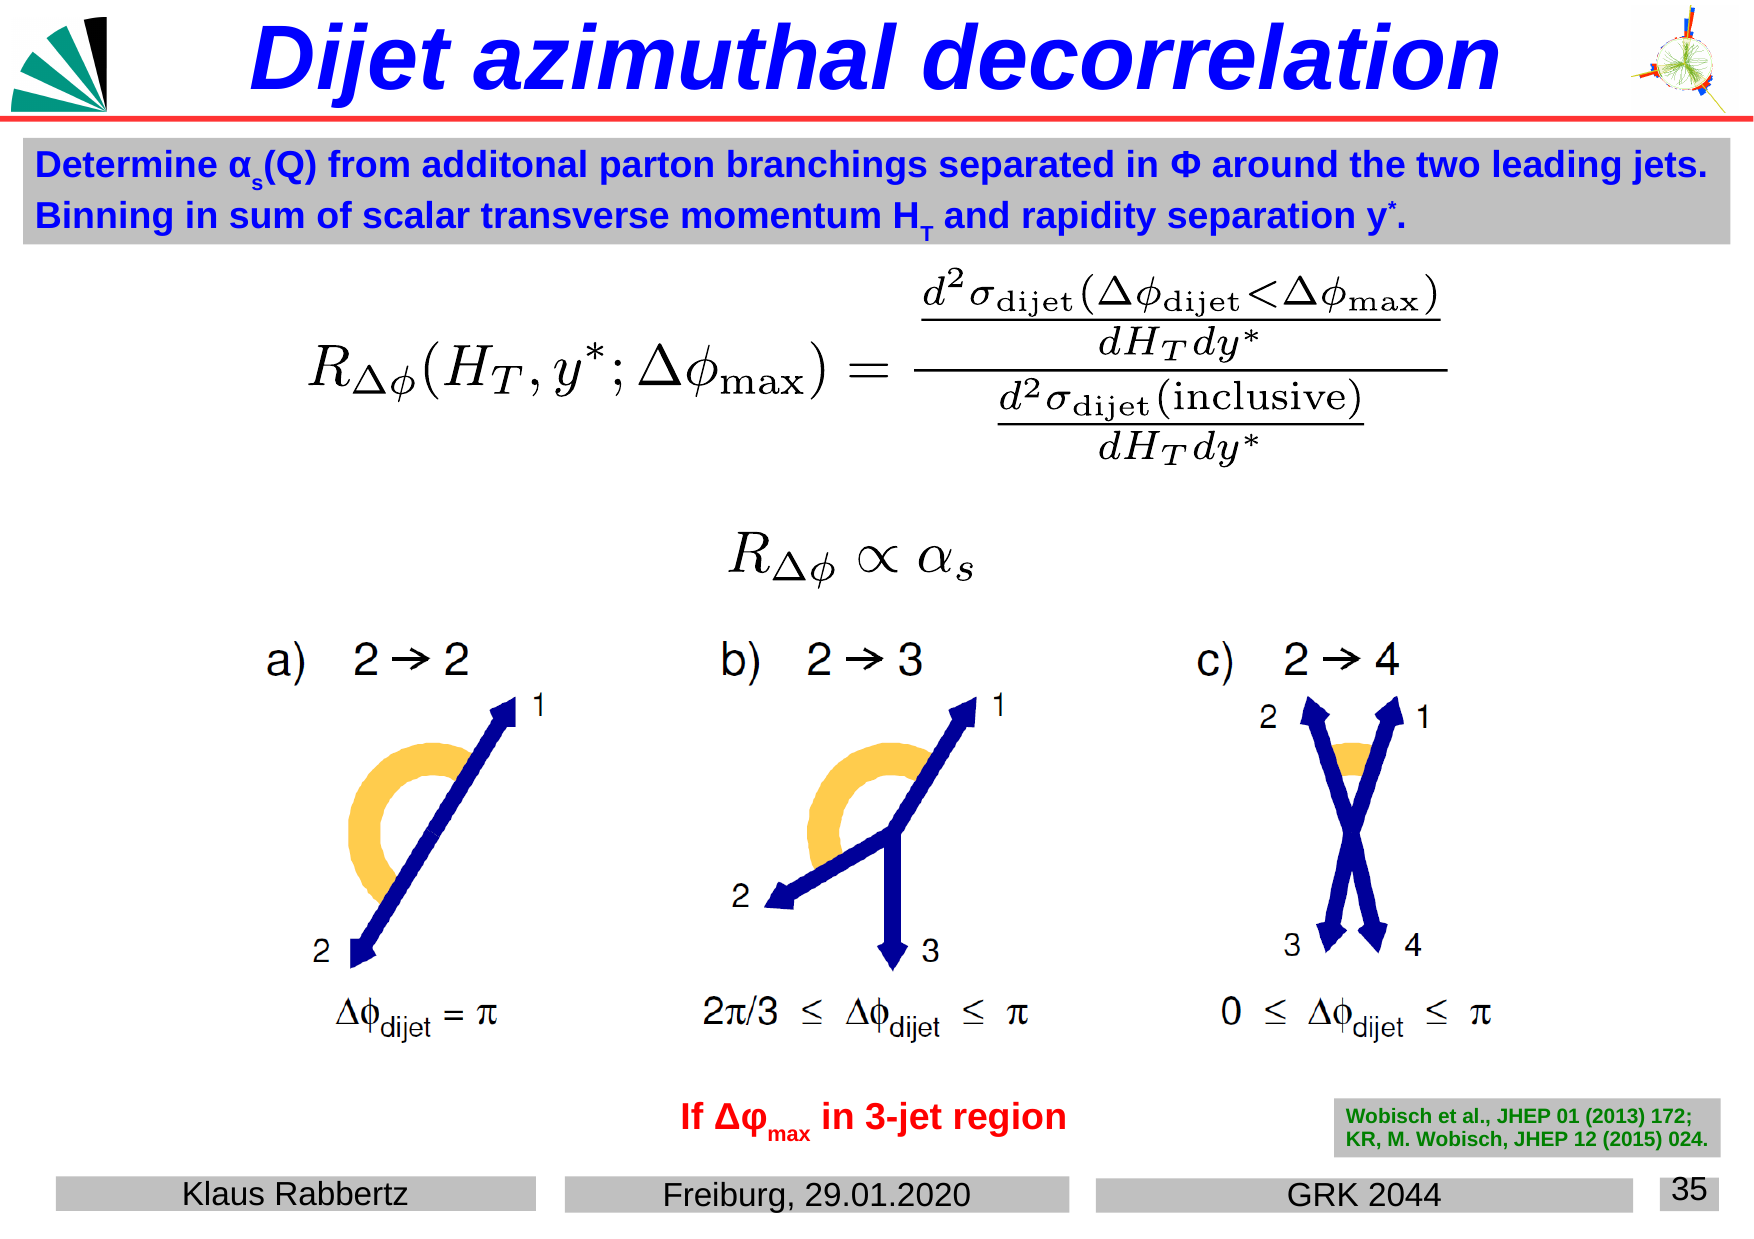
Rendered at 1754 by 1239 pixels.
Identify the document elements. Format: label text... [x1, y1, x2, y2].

text_box If Δφmax in 3-jet region [668, 1089, 1090, 1153]
text_box [305, 267, 1448, 468]
text_box Wobisch et al., JHEP 01 (2013) 172; KR, M. Wobisch, JHEP 12 (2015) 024. [1334, 1098, 1721, 1158]
text_box Determine αs(Q) from additonal parton branchings separated in Φ around the two leading jets. Binning in sum of scalar transverse momentum HT and rapidity separation y*. [23, 137, 1731, 245]
title Dijet azimuthal decorrelation [124, 0, 1630, 116]
picture [1631, 5, 1739, 113]
picture [255, 629, 1499, 1046]
text_box [725, 531, 976, 589]
picture [11, 17, 107, 113]
